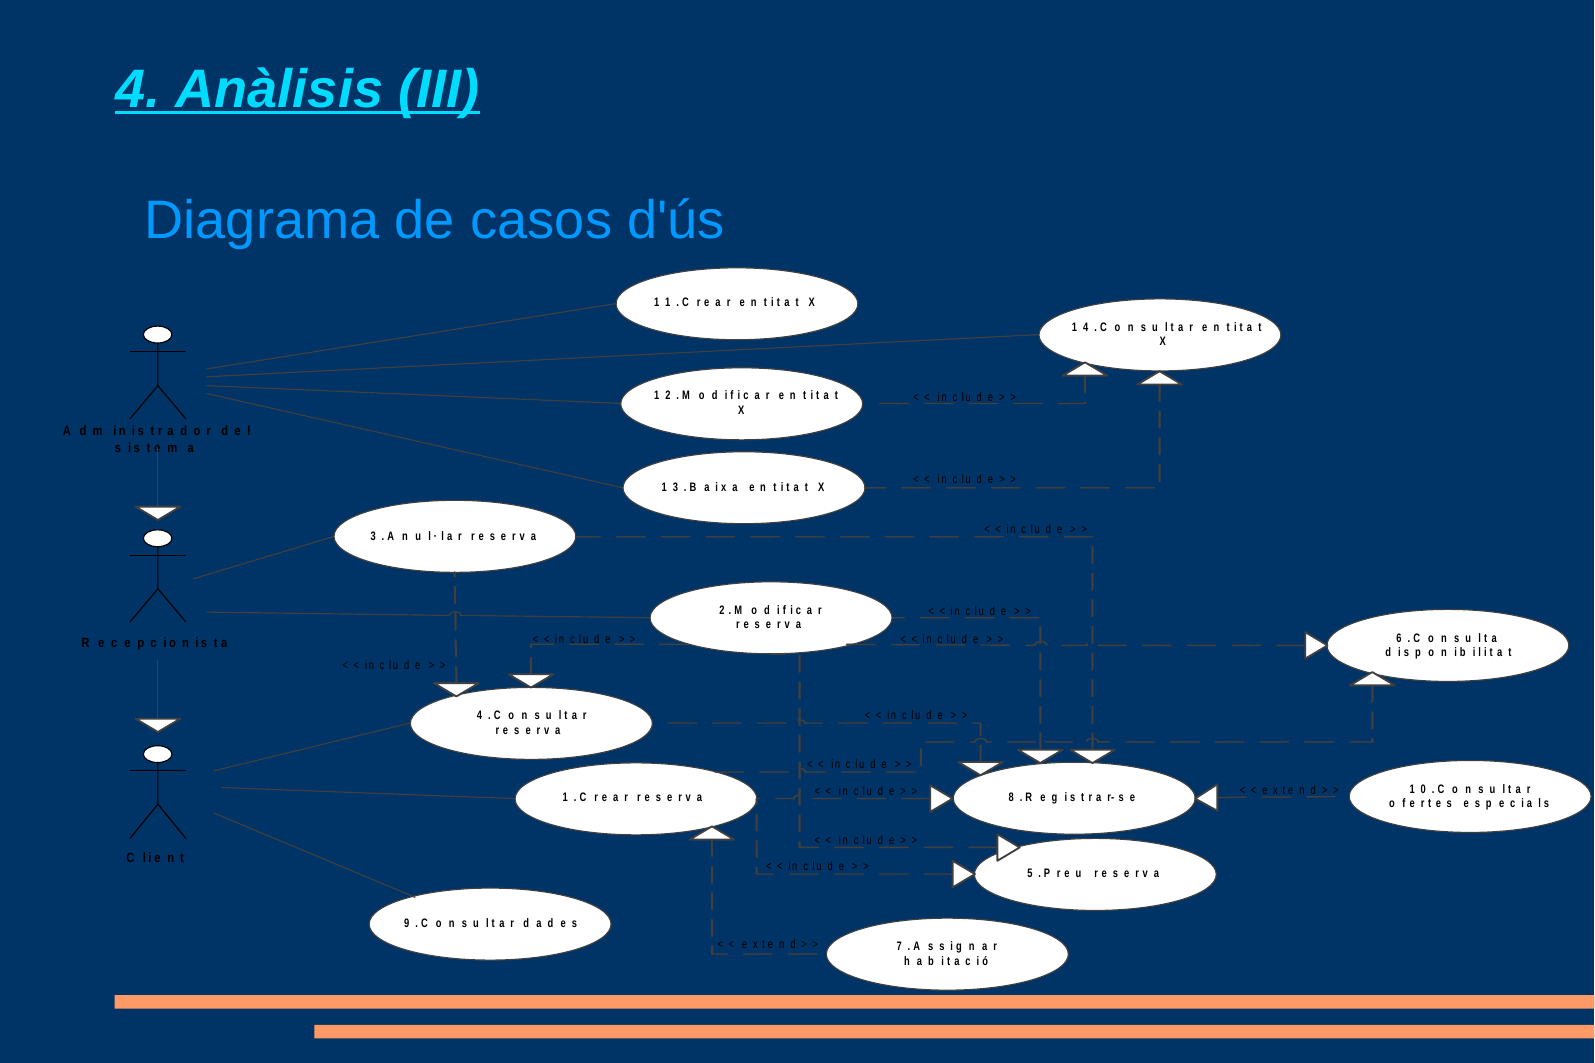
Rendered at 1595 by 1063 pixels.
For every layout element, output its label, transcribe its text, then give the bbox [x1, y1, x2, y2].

title 4. Anàlisis (III) [115, 0, 1477, 178]
title Diagrama de casos d'ús [144, 131, 1507, 265]
picture [59, 265, 1595, 993]
